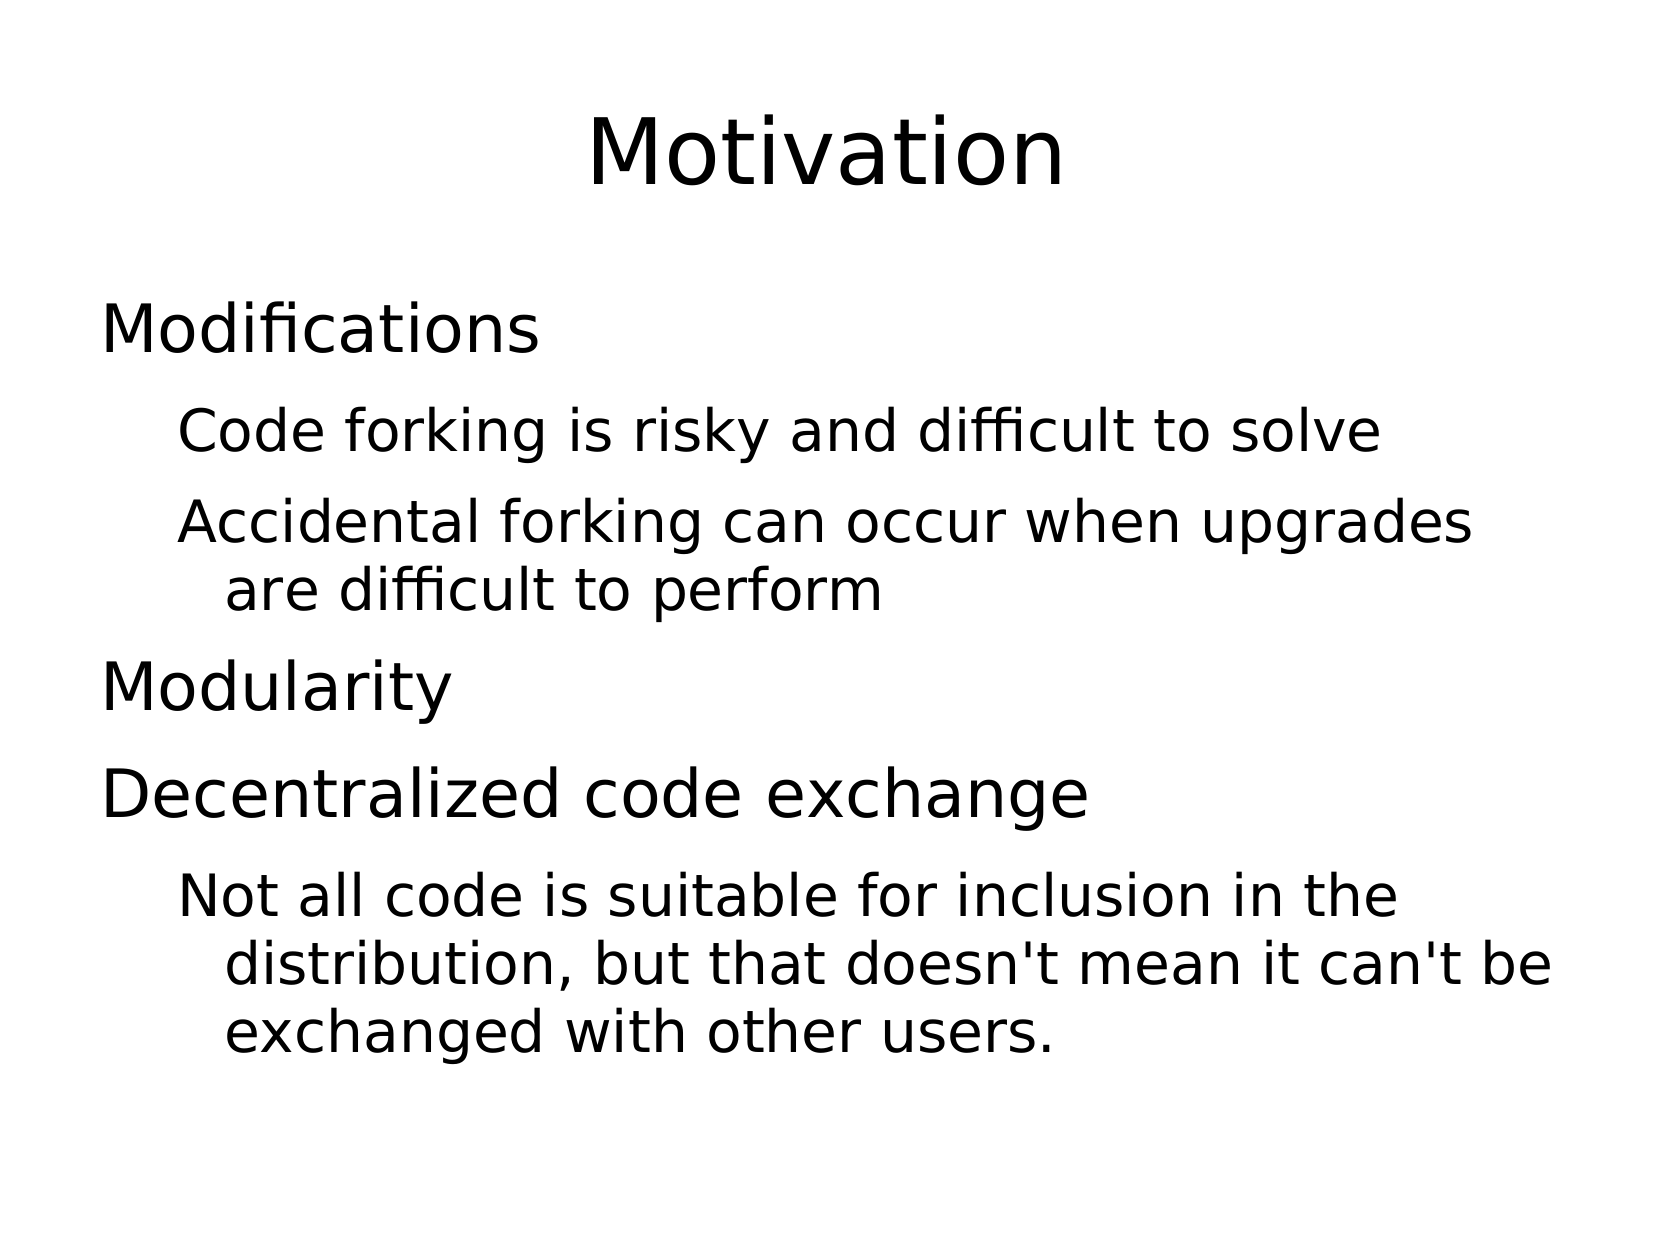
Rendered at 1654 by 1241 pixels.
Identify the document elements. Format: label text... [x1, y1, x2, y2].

list Modifications Code forking is risky and difficult to solve Accidental forking can occur when upgrades are difficult to perform Modularity Decentralized code exchange Not all code is suitable for inclusion in the distribution, but that doesn't mean it can't be exchanged with other users. [82, 290, 1571, 1094]
title Motivation [82, 49, 1571, 257]
